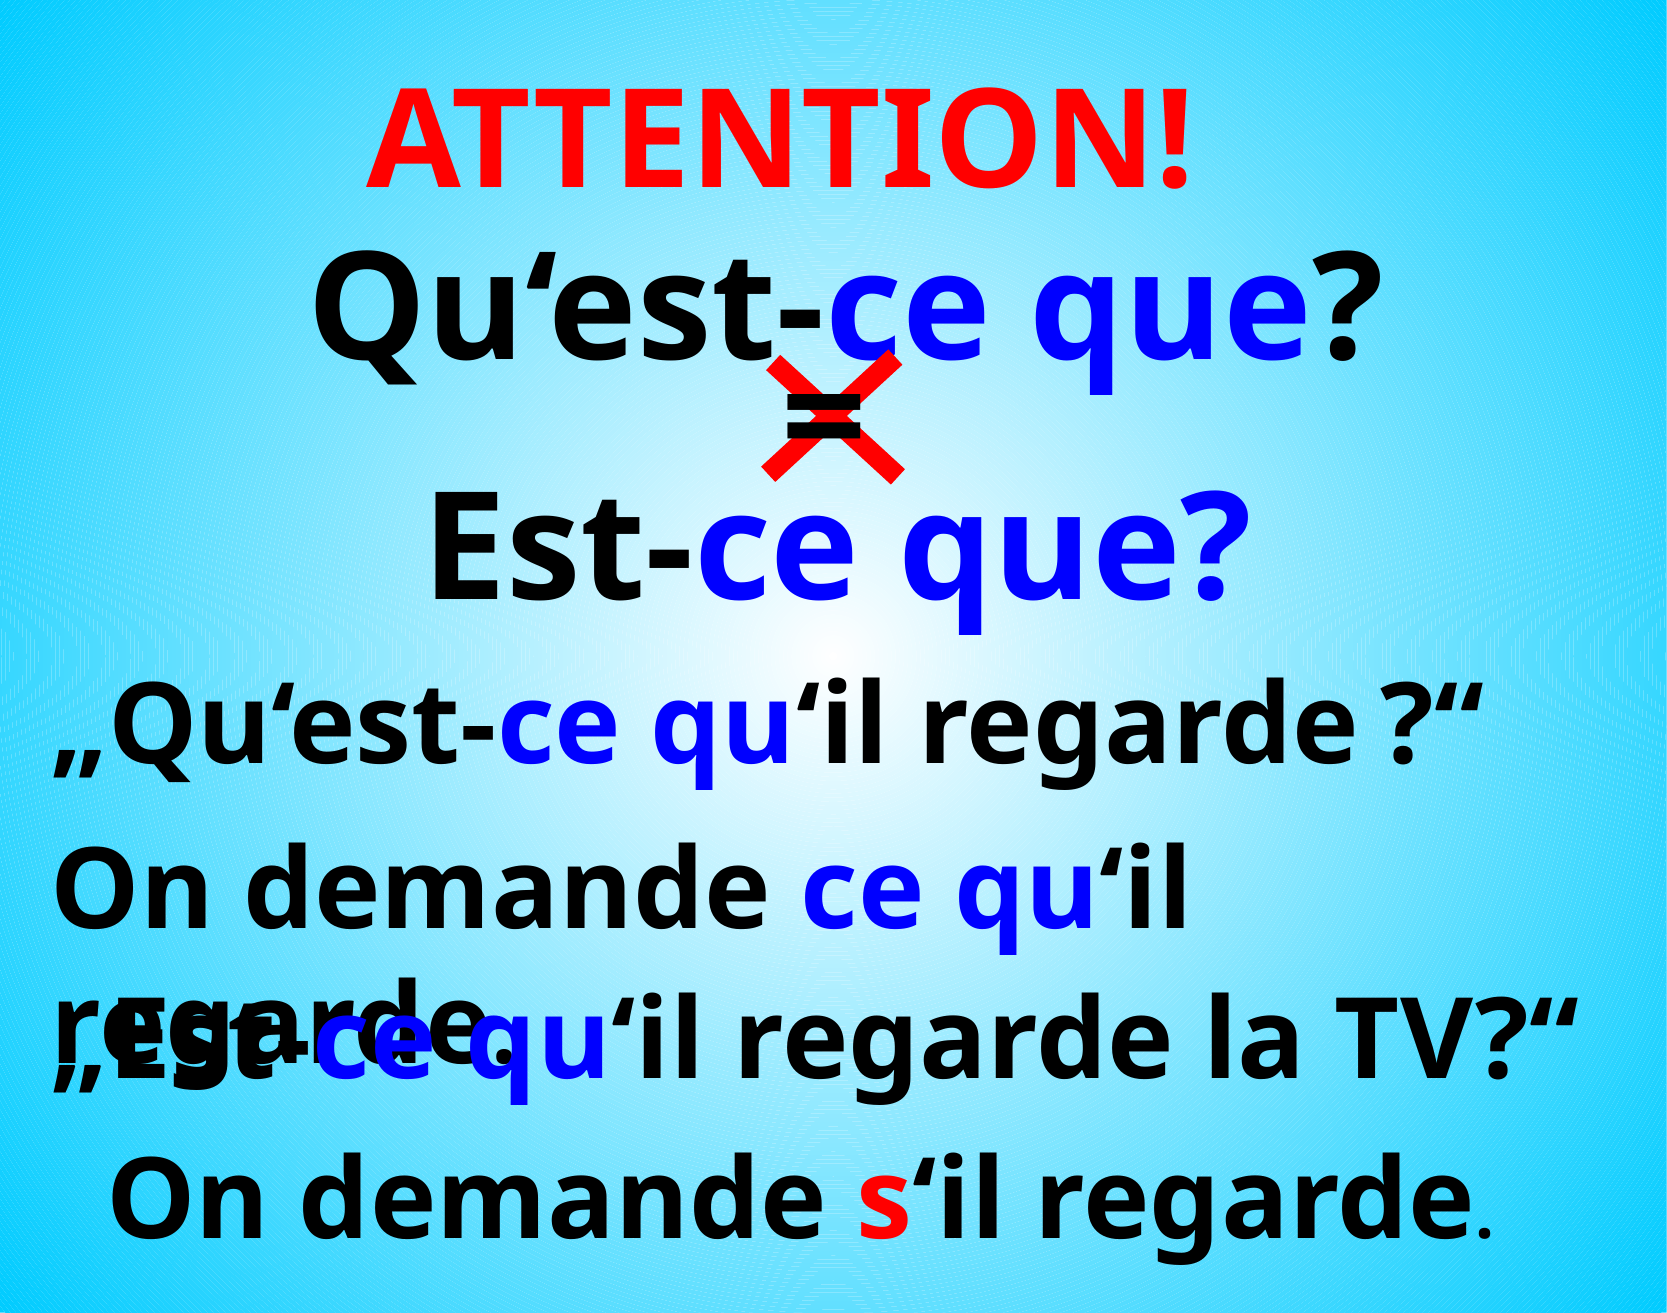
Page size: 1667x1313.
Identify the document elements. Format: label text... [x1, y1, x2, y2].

text_box „Qu‘est-ce qu‘il regarde ?“ On demande ce qu‘il regarde. [35, 643, 1667, 958]
text_box ATTENTION! [351, 42, 1360, 202]
text_box Qu‘est-ce que? [55, 202, 1667, 398]
text_box = [766, 311, 907, 507]
text_box „Est-ce qu‘il regarde la TV?“ On demande s‘il regarde. [35, 958, 1667, 1269]
text_box Est-ce que? [47, 441, 1667, 637]
